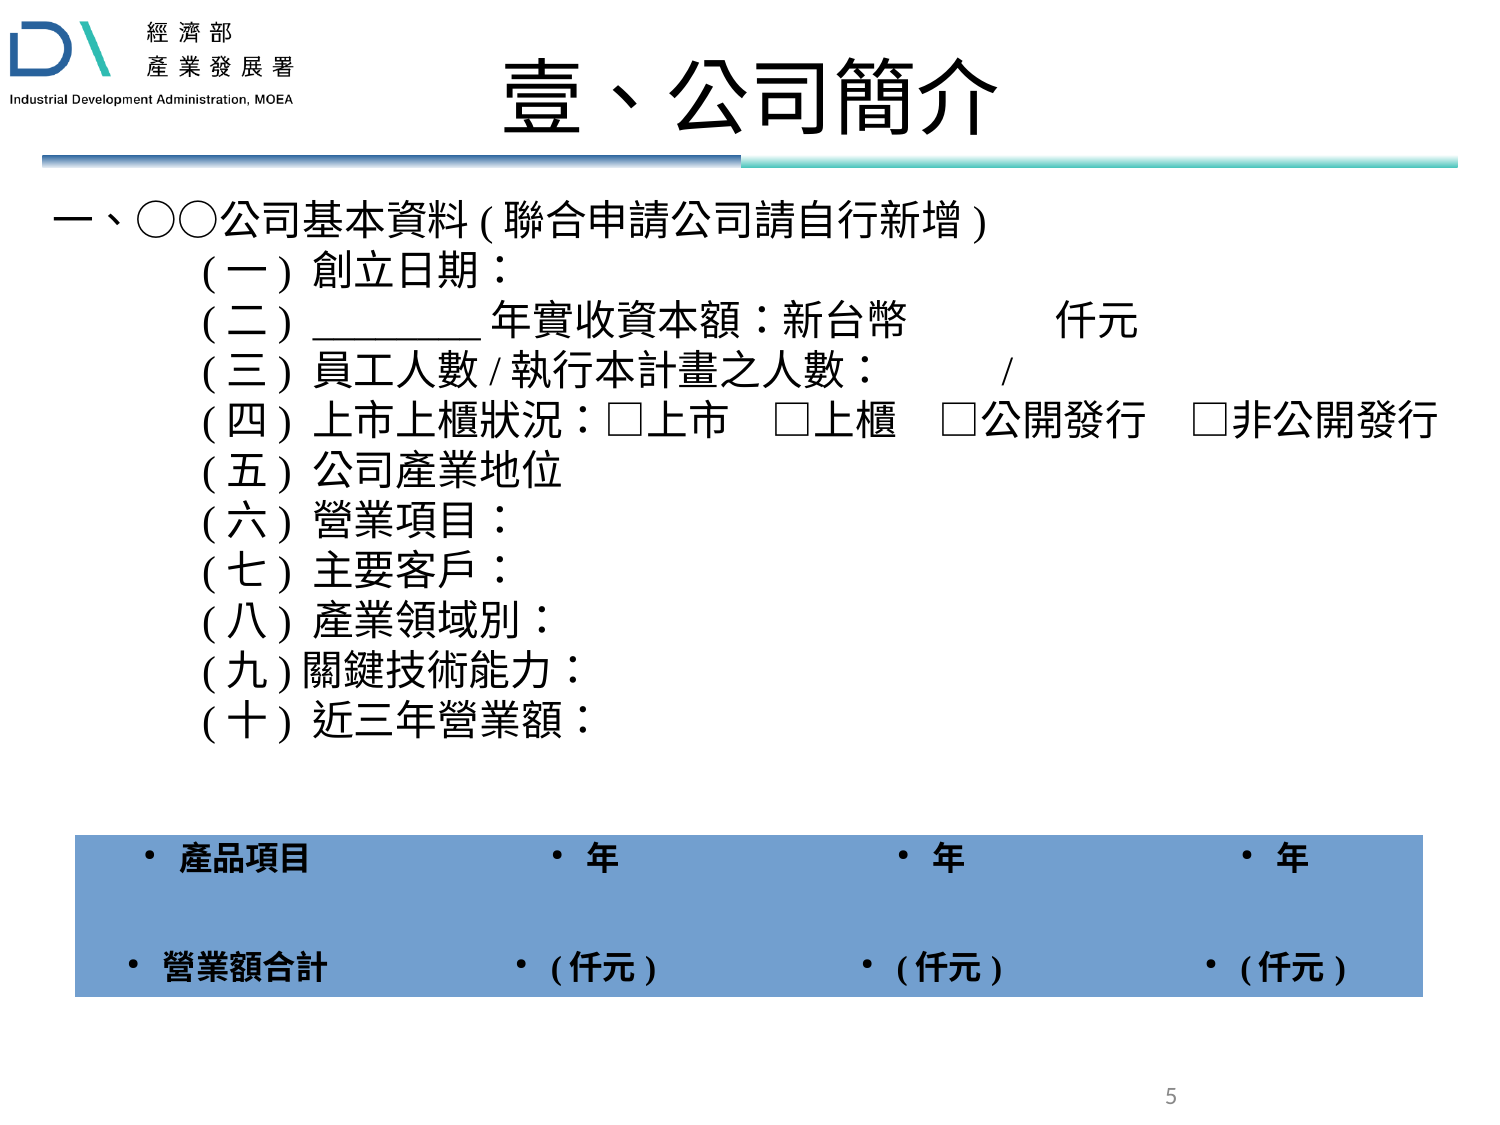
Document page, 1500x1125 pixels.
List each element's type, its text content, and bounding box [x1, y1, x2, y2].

table_cell [1073, 887, 1423, 944]
table_cell (仟元) [1073, 944, 1423, 997]
table_header 年 [735, 835, 1073, 887]
table_cell (仟元) [381, 944, 735, 997]
text_box 5 [1149, 1065, 1500, 1125]
table_cell [75, 887, 381, 944]
table_cell (仟元) [735, 944, 1073, 997]
table_cell [381, 887, 735, 944]
text_box 一、○○公司基本資料(聯合申請公司請自行新增) (一) 創立日期： (二) ________年實收資本額：新台幣 仟元 (三) 員工人數/執行本計畫之人數： / (四) 上市上櫃狀況：□上市 □上櫃 □公開發行 □非公開發行 (五) 公司產業地位 (六) 營業項目： (七) 主要客戶： (八) 產業領域別： (九)關鍵技術能力： (十) 近三年營業額： [37, 198, 1360, 757]
table_header 年 [381, 835, 735, 887]
table_header 年 [1073, 835, 1423, 887]
title 壹、公司簡介 [75, 19, 1426, 171]
table_header 產品項目 [75, 835, 381, 887]
table_cell 營業額合計 [75, 944, 381, 997]
table_cell [735, 887, 1073, 944]
